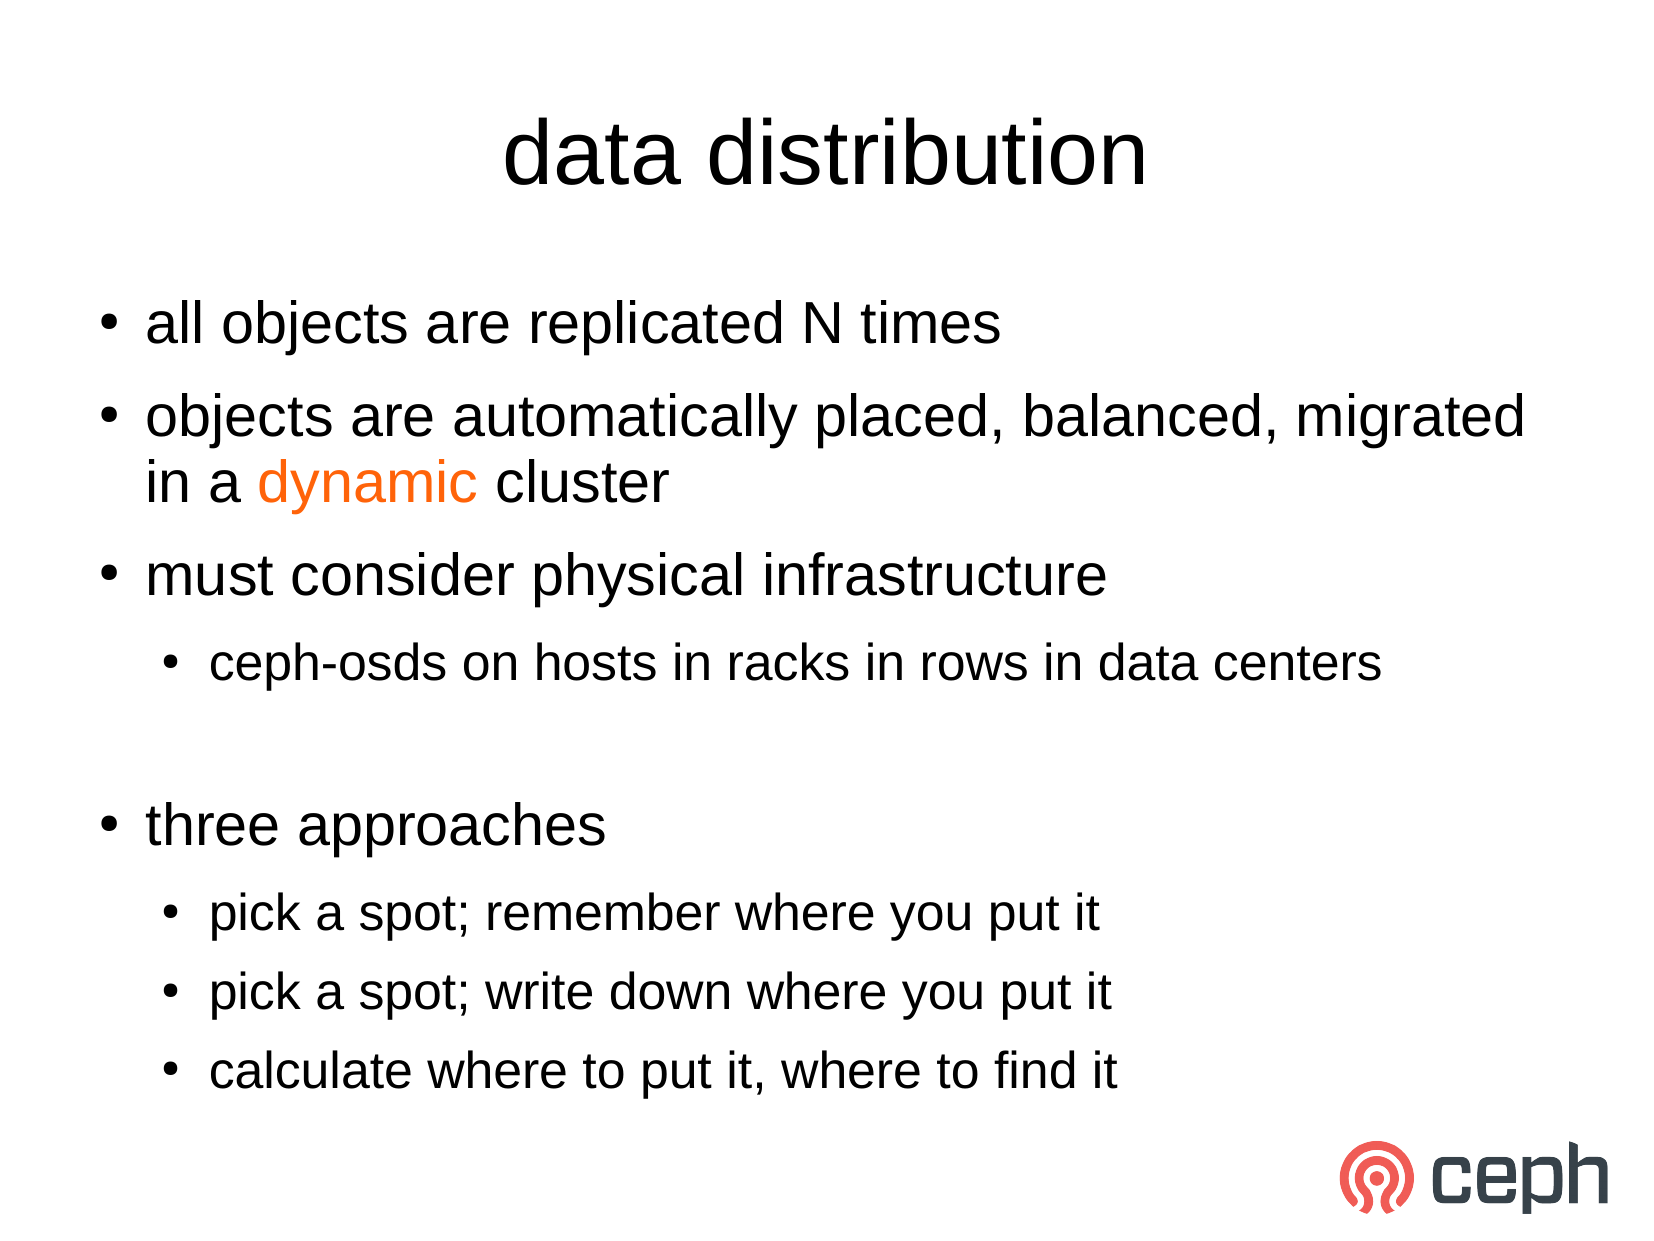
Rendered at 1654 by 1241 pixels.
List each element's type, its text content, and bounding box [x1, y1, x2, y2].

list all objects are replicated N times objects are automatically placed, balanced, migrated in a dynamic cluster must consider physical infrastructure ceph-osds on hosts in racks in rows in data centers three approaches pick a spot; remember where you put it pick a spot; write down where you put it calculate where to put it, where to find it [82, 290, 1571, 1109]
title data distribution [82, 49, 1571, 257]
picture [1293, 1095, 1654, 1241]
